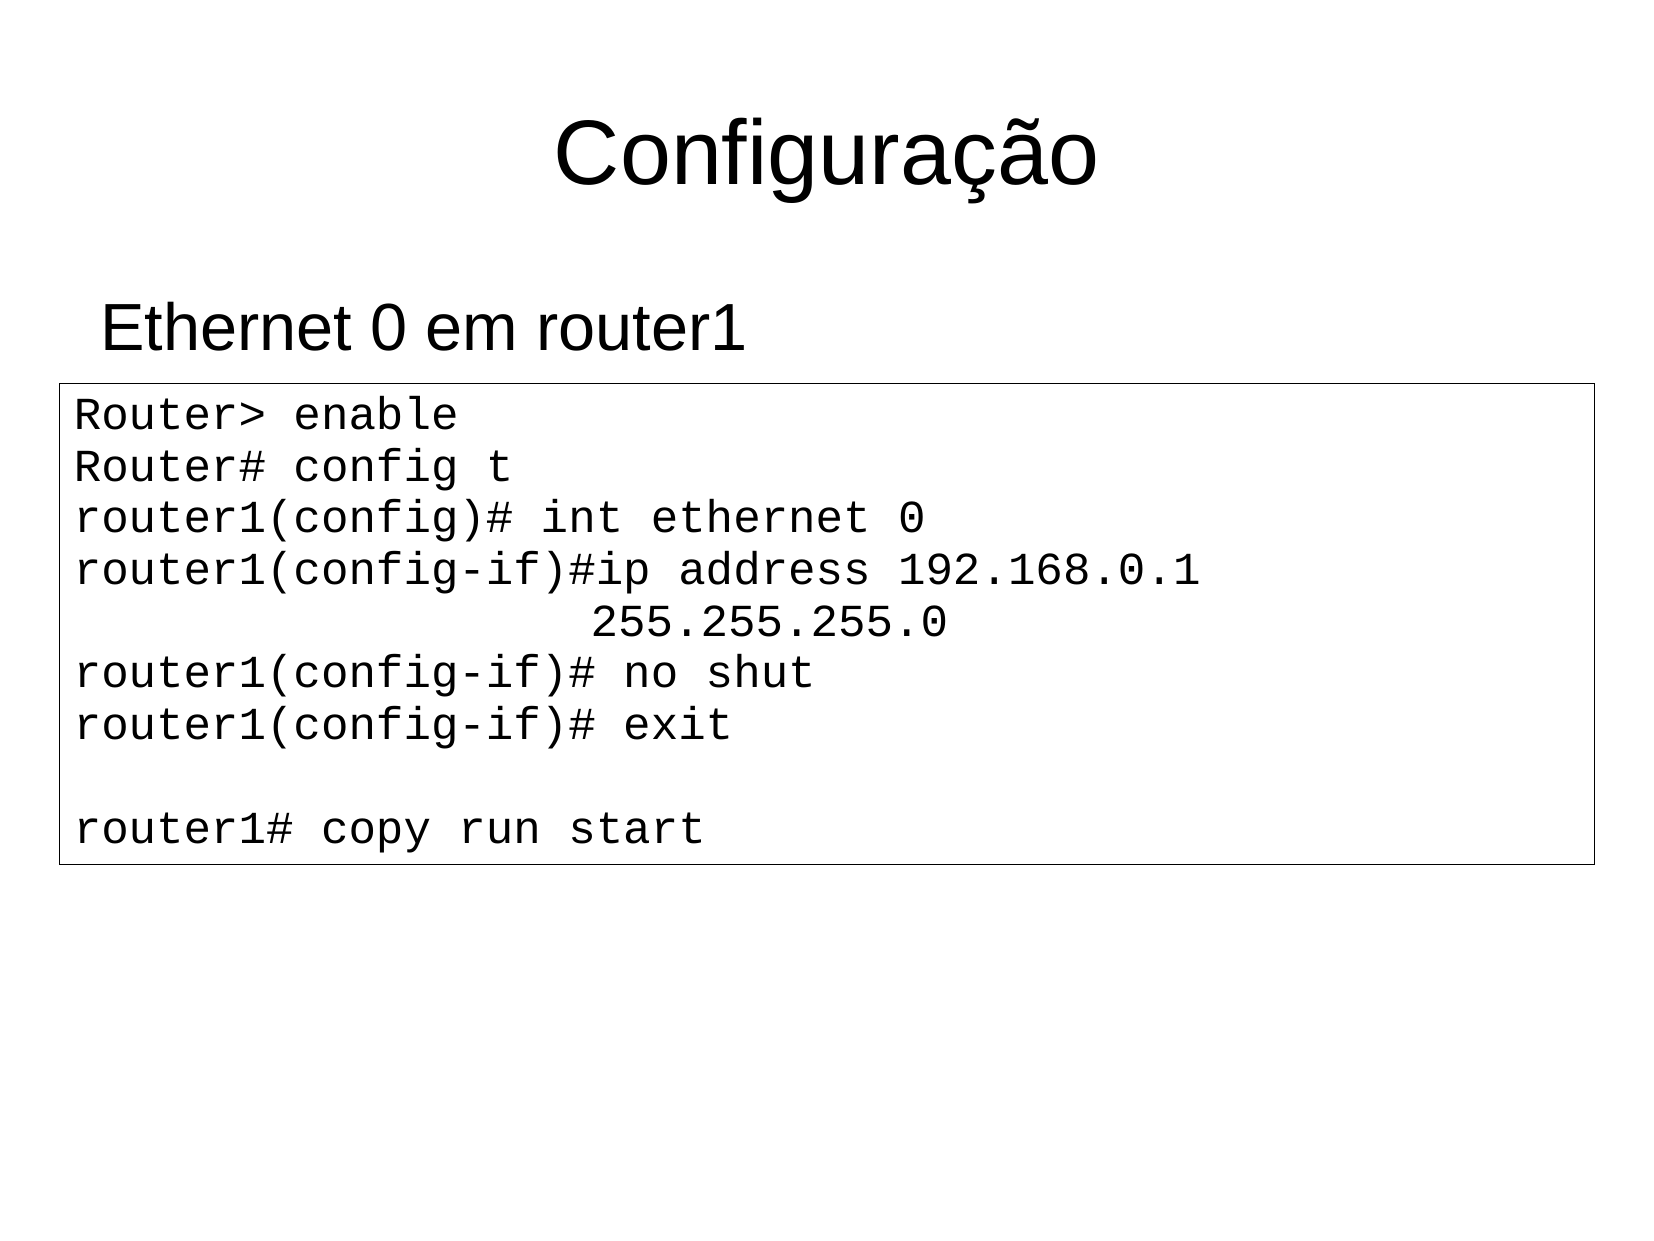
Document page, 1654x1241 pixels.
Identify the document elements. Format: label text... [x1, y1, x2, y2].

list Ethernet 0 em router1 [82, 290, 1571, 383]
title Configuração [82, 56, 1571, 250]
text_box Router> enable Router# config t router1(config)# int ethernet 0 router1(config-if)#ip address 192.168.0.1 255.255.255.0 router1(config-if)# no shut router1(config-if)# exit router1# copy run start [59, 383, 1595, 838]
